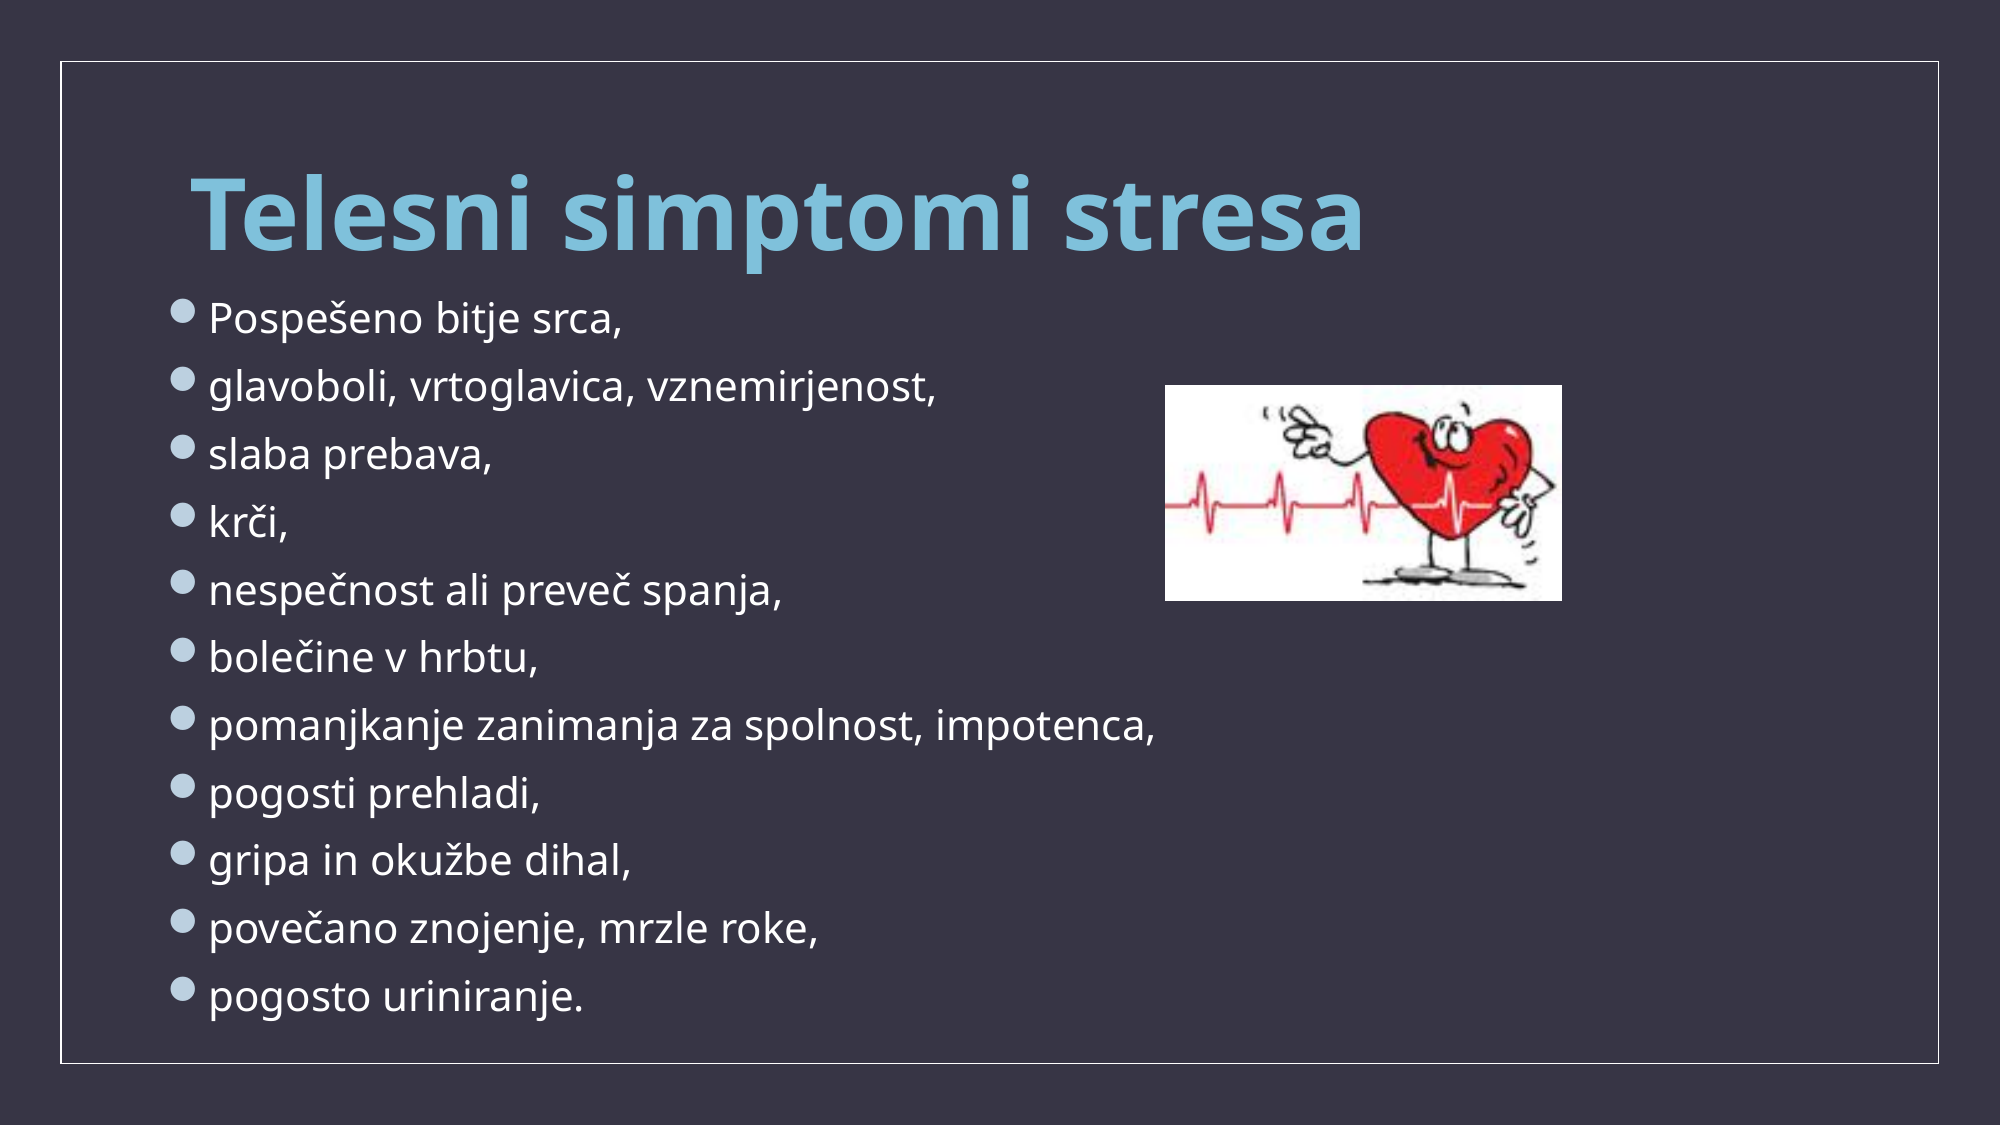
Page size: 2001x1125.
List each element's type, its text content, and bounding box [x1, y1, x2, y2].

title Telesni simptomi stresa [174, 105, 1825, 331]
list Pospešeno bitje srca, glavoboli, vrtoglavica, vznemirjenost, slaba prebava, krči, nespečnost ali preveč spanja, bolečine v hrbtu, pomanjkanje zanimanja za spolnost, impotenca, pogosti prehladi, gripa in okužbe dihal, povečano znojenje, mrzle roke, pogosto uriniranje. [152, 284, 1767, 1035]
picture [1165, 385, 1562, 601]
